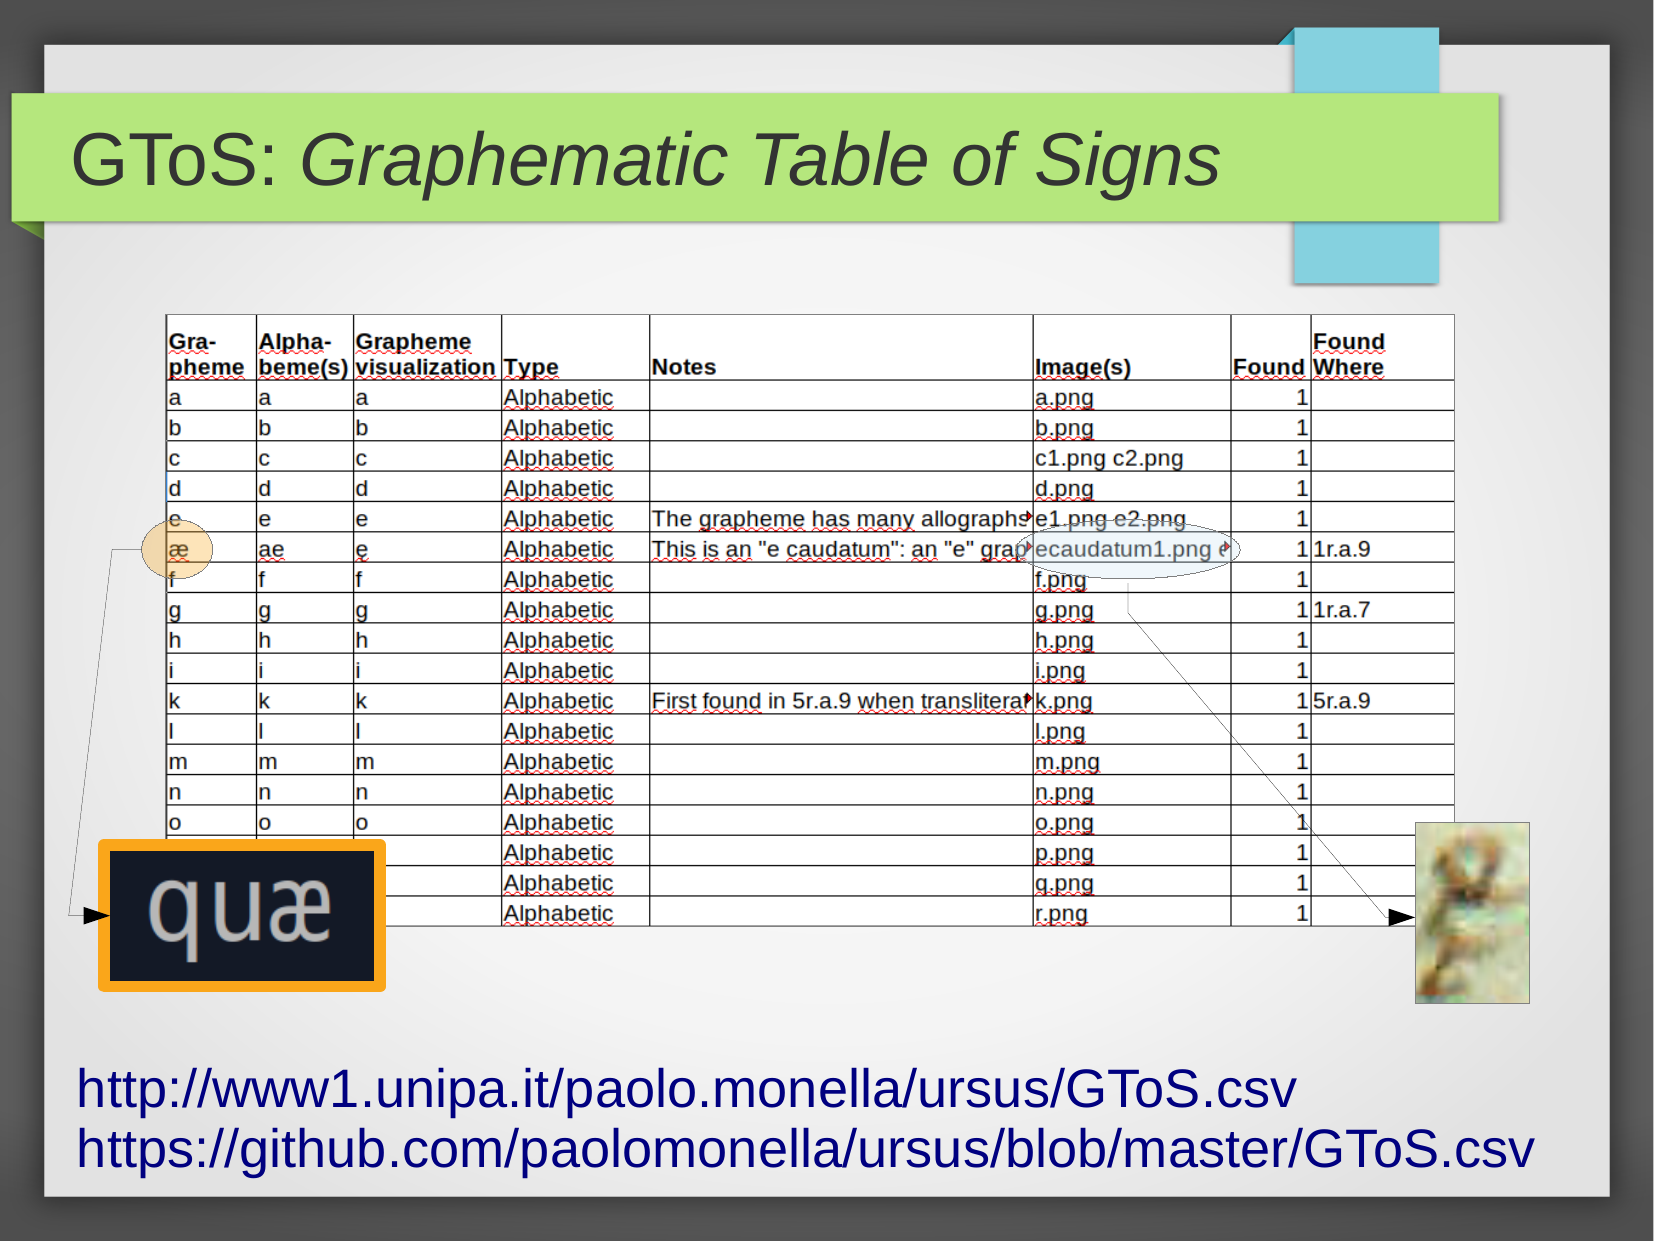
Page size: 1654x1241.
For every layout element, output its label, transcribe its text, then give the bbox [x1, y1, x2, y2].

text_box [1015, 519, 1241, 579]
title GToS: Graphematic Table of Signs [70, 75, 1371, 244]
list http://www1.unipa.it/paolo.monella/ursus/GToS.csv https://github.com/paolomonella/ursus/blob/master/GToS.csv [76, 1058, 1577, 1182]
text_box [141, 519, 213, 579]
picture [0, 0, 1654, 1241]
